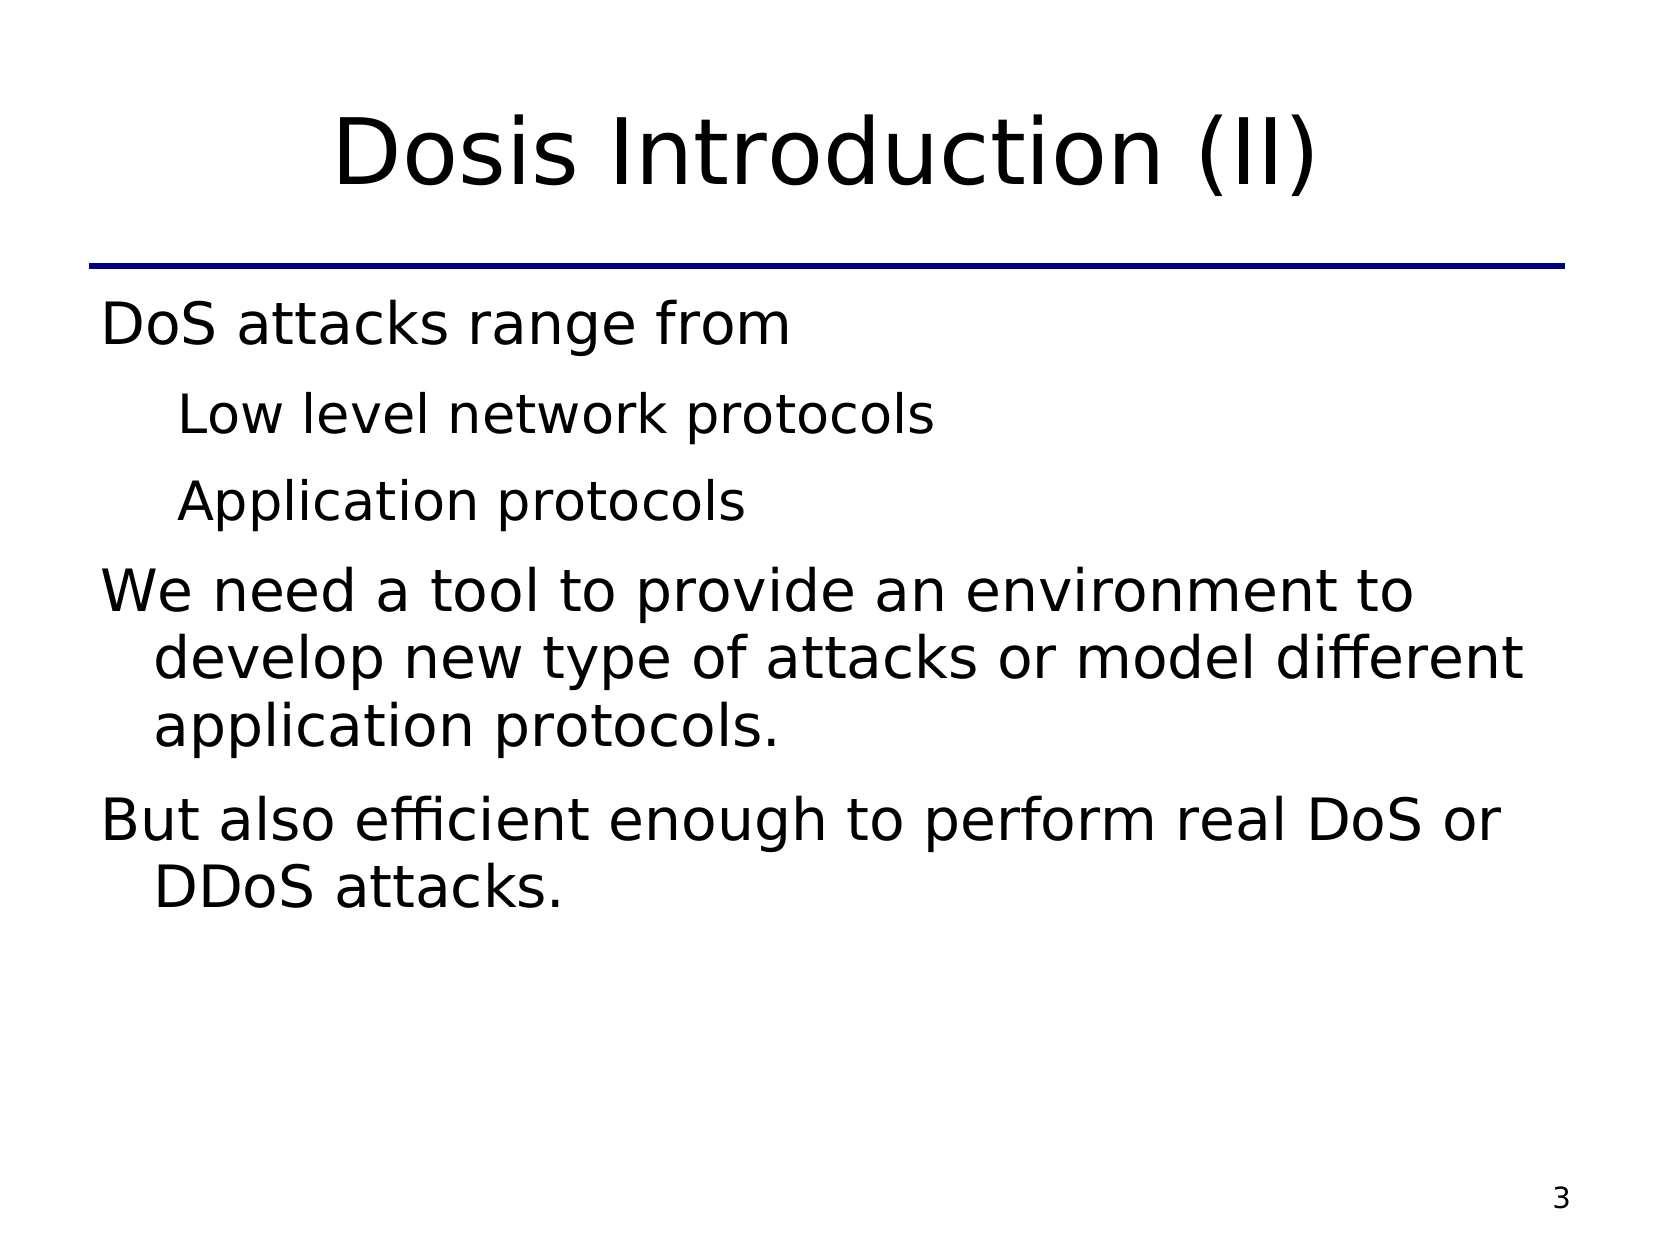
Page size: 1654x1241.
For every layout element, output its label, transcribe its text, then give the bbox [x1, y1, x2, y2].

list DoS attacks range from Low level network protocols Application protocols We need a tool to provide an environment to develop new type of attacks or model different application protocols. But also efficient enough to perform real DoS or DDoS attacks. [82, 290, 1571, 1109]
title Dosis Introduction (II) [82, 49, 1571, 257]
